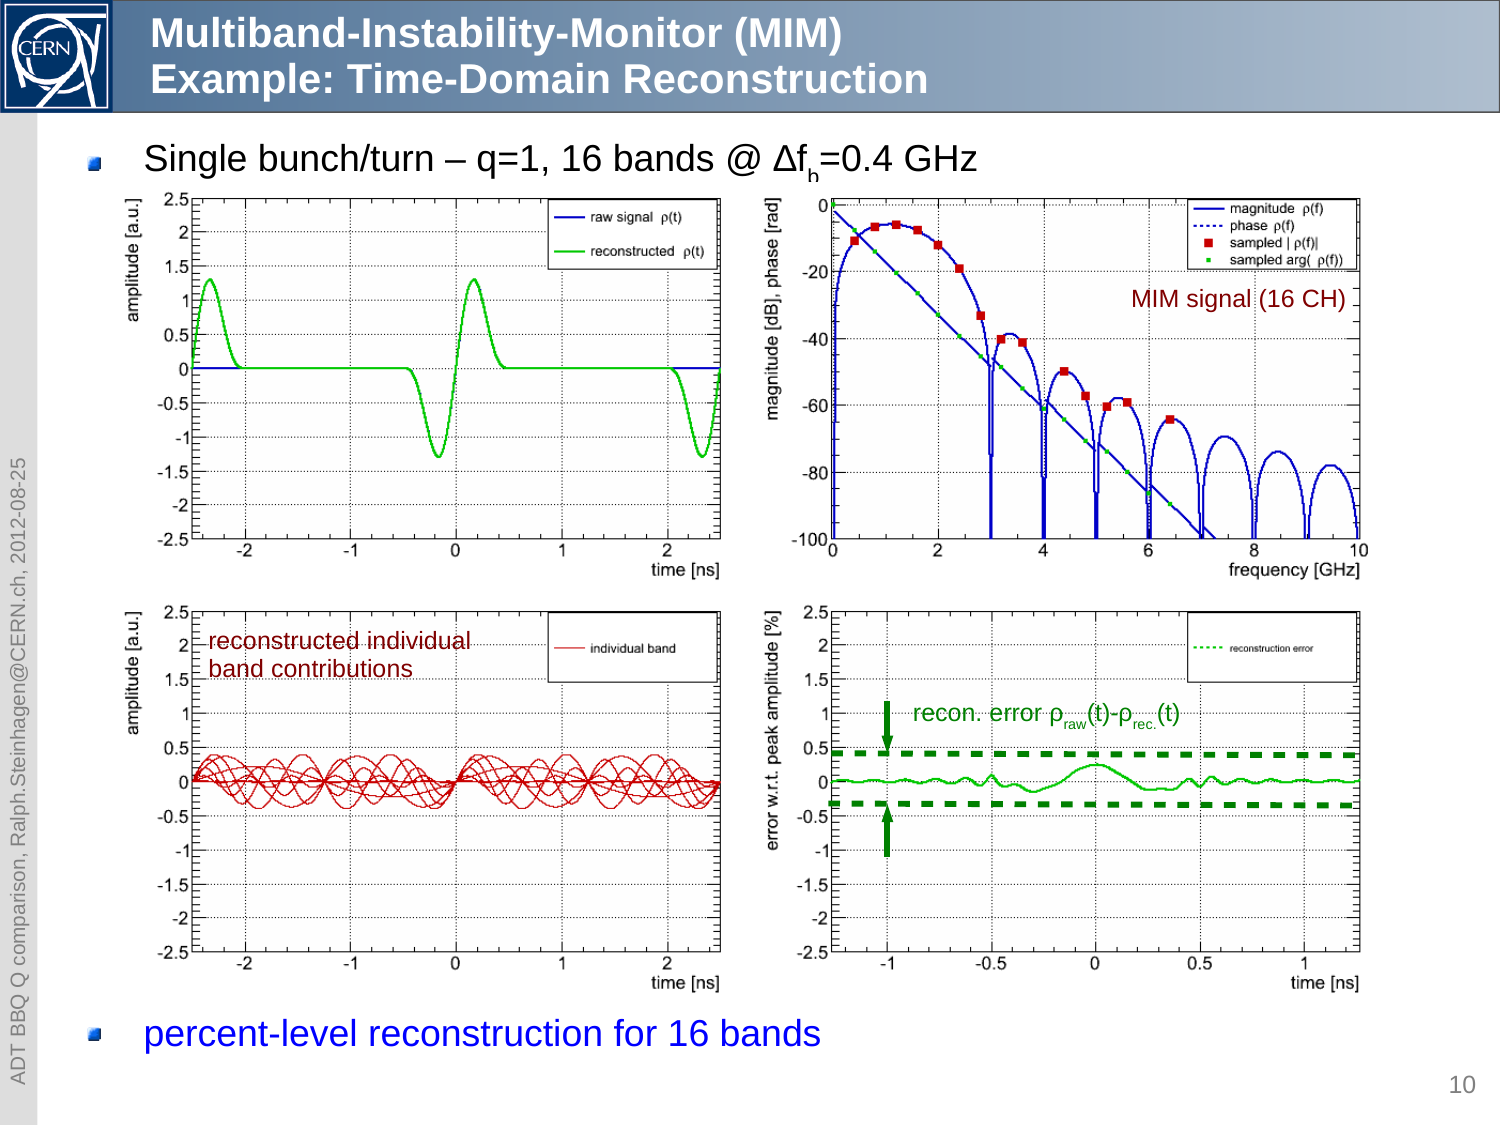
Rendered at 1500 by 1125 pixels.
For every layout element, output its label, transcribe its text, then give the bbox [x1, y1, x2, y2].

title Multiband-Instability-Monitor (MIM) Example: Time-Domain Reconstruction [150, 0, 1201, 113]
picture [106, 182, 1385, 1008]
picture [0, 0, 113, 113]
text_box reconstructed individual band contributions [193, 619, 495, 692]
text_box recon. error ρraw(t)-ρrec.(t) [898, 691, 1195, 740]
text_box MIM signal (16 CH) [1116, 277, 1385, 320]
list Single bunch/turn – q=1, 16 bands @ ∆fb=0.4 GHz percent-level reconstruction for 16 bands [87, 137, 1438, 1055]
